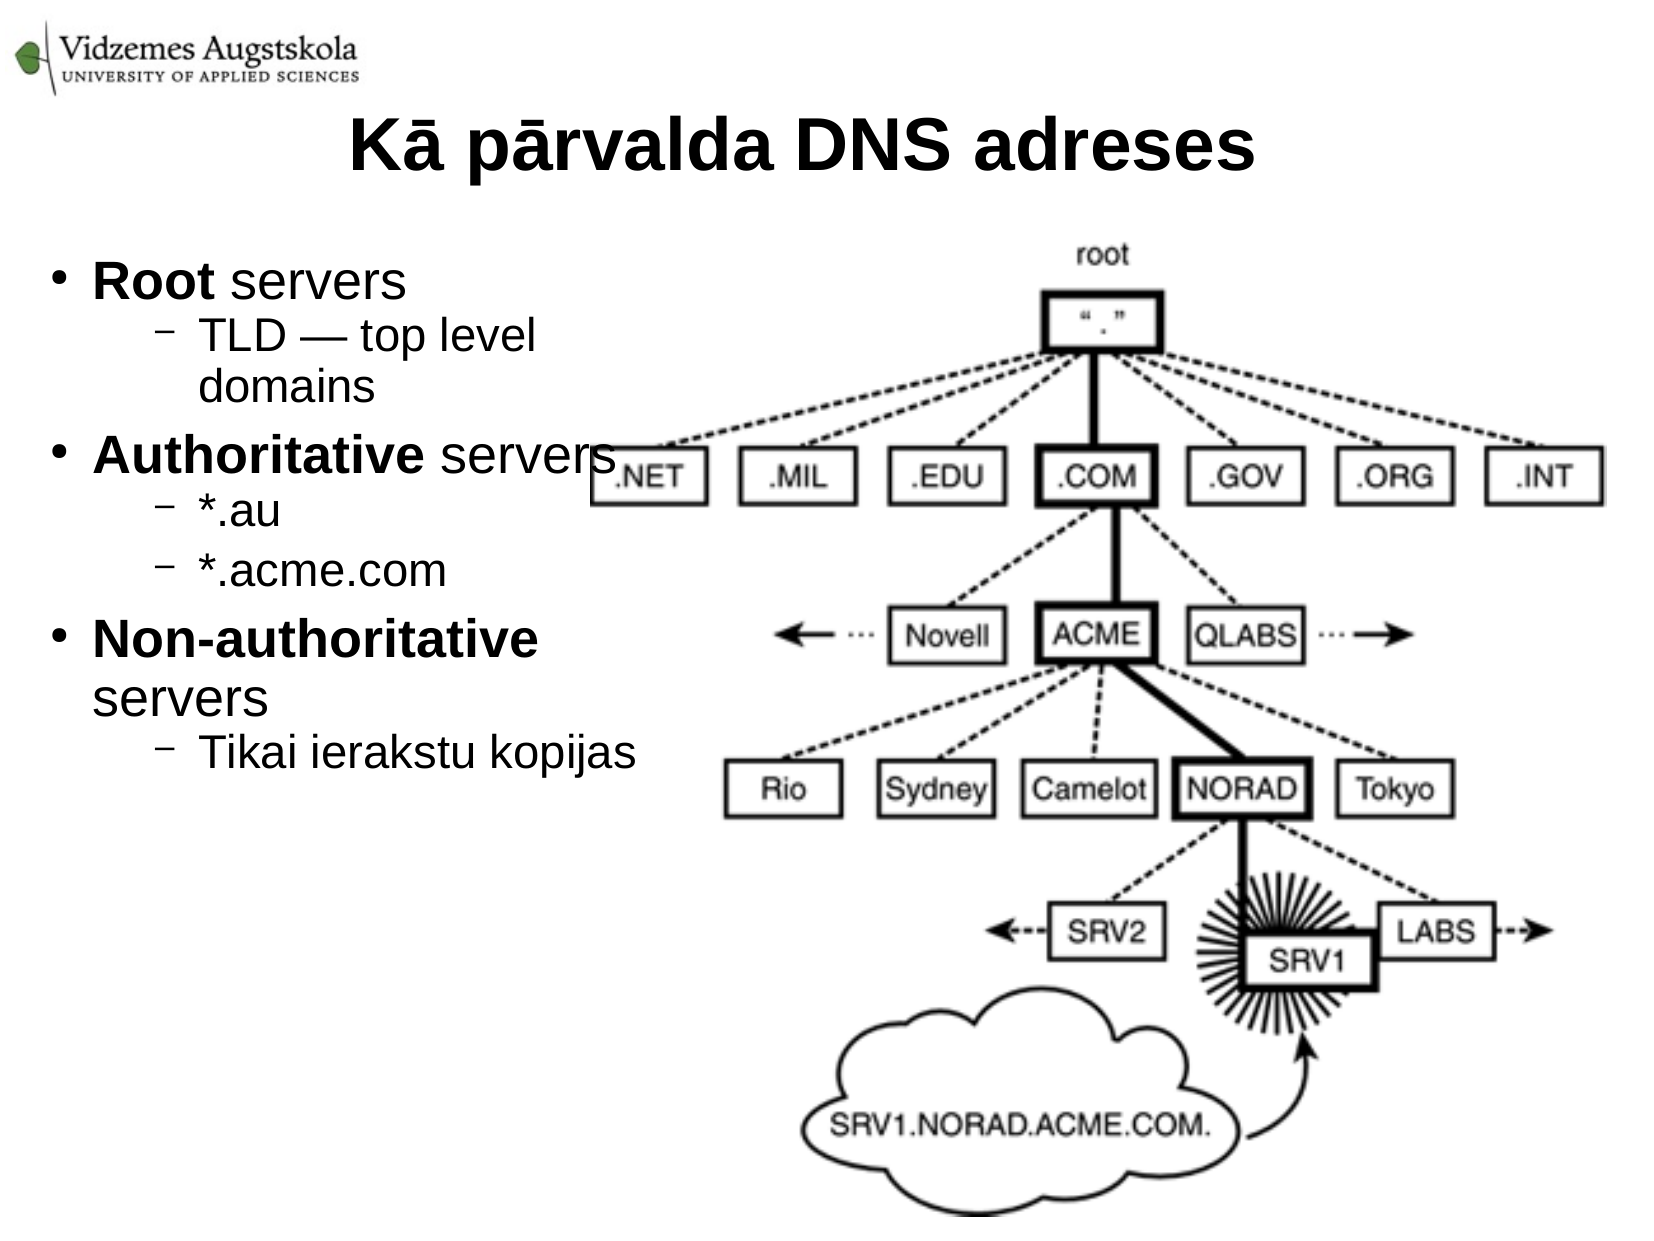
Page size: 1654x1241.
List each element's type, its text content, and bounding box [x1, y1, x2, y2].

title Kā pārvalda DNS adreses [94, 96, 1512, 195]
picture [590, 233, 1607, 1217]
list Root servers TLD — top level domains Authoritative servers *.au *.acme.com Non-authoritative servers Tikai ierakstu kopijas [35, 248, 650, 791]
picture [5, 2, 368, 113]
